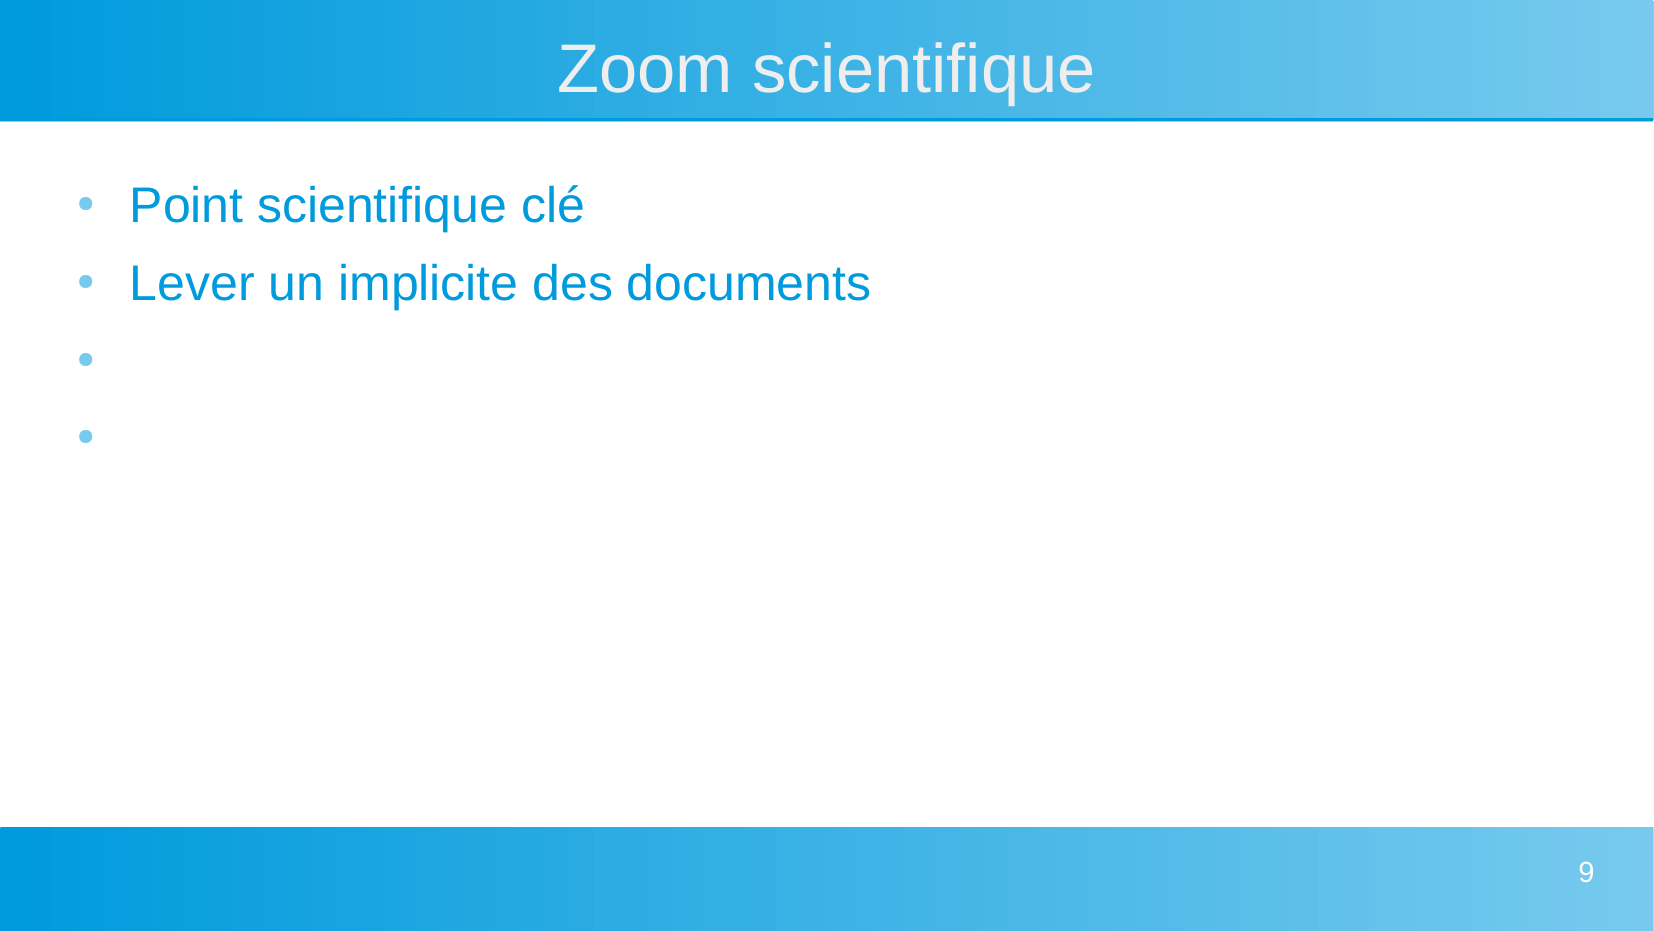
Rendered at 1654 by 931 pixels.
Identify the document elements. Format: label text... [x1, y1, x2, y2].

title Zoom scientifique [59, 29, 1595, 108]
list Point scientifique clé Lever un implicite des documents [59, 177, 1595, 768]
